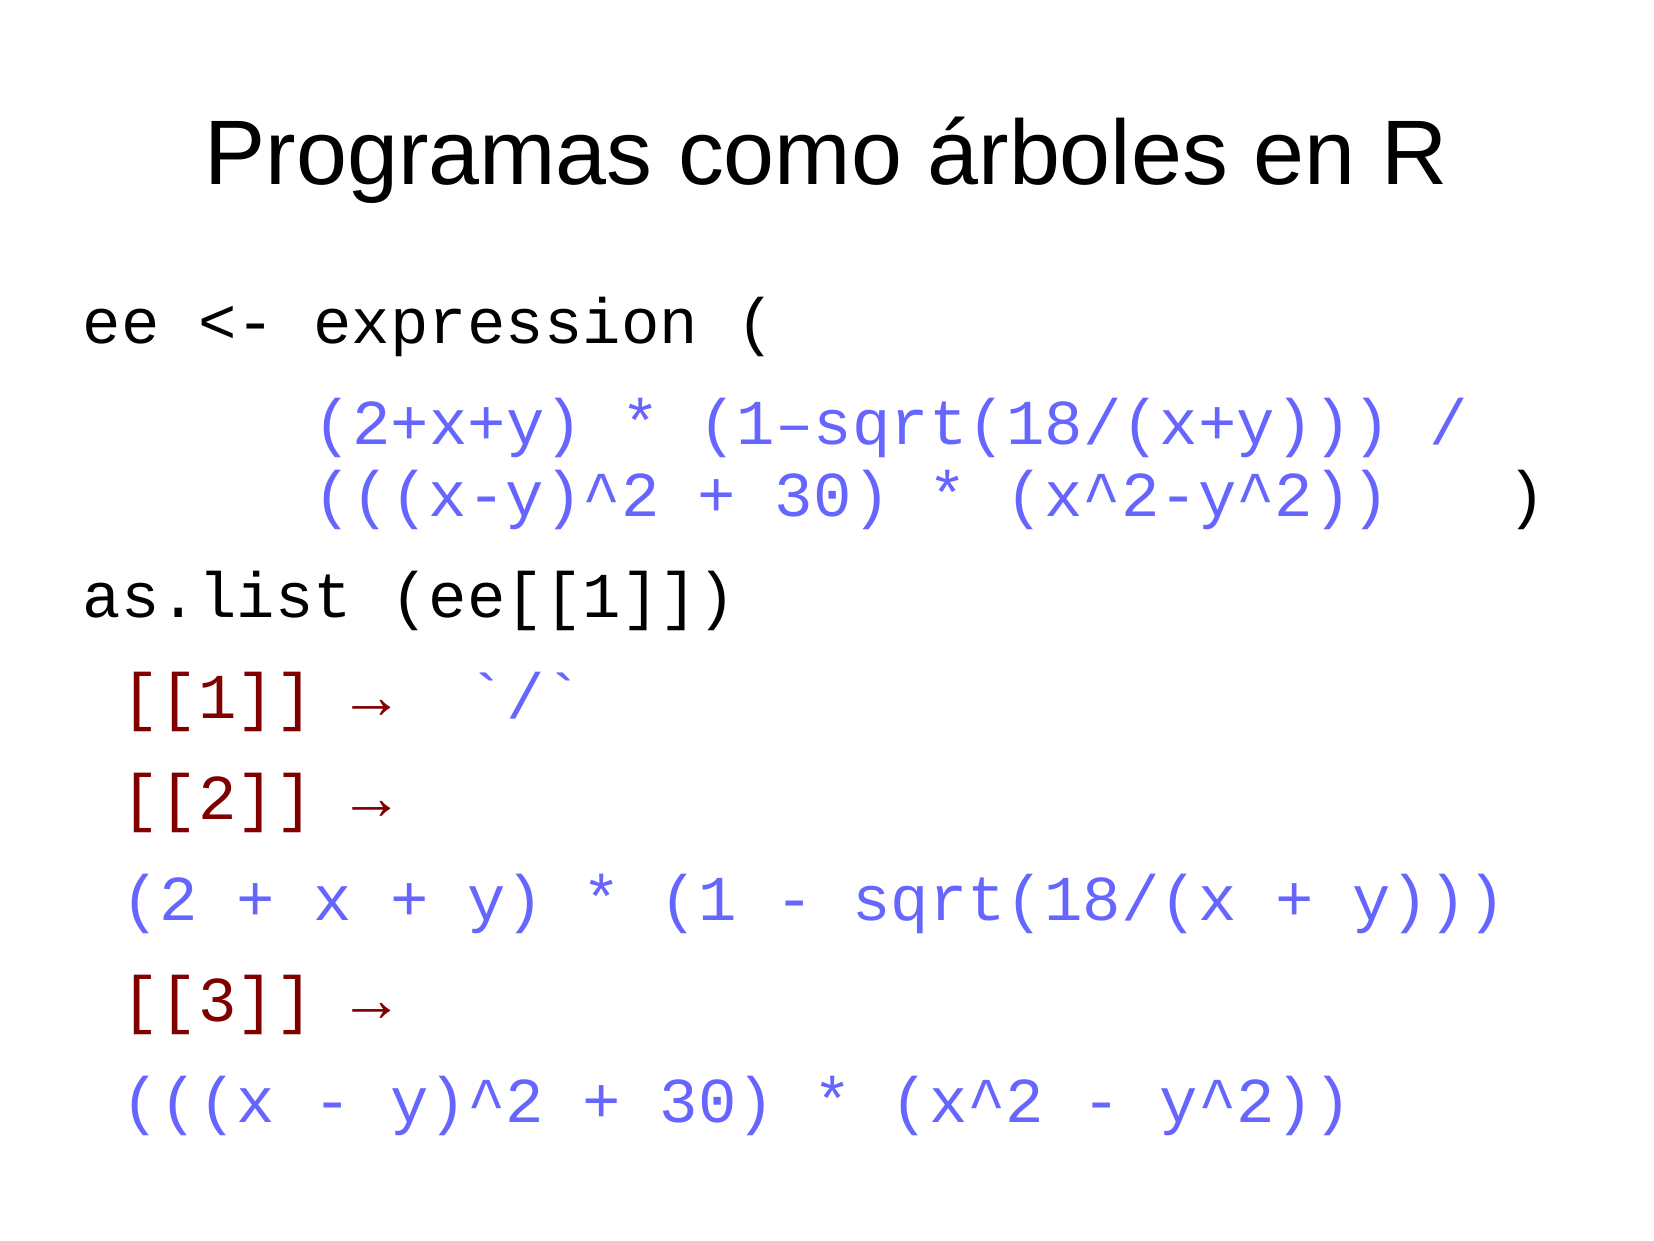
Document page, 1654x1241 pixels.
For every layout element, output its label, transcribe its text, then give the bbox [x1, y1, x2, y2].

list ee <- expression ( (2+x+y) * (1–sqrt(18/(x+y))) / (((x-y)^2 + 30) * (x^2-y^2)) ) as.list (ee[[1]]) [[1]] → `/` [[2]] → (2 + x + y) * (1 - sqrt(18/(x + y))) [[3]] → (((x - y)^2 + 30) * (x^2 - y^2)) [82, 290, 1571, 1193]
title Programas como árboles en R [82, 49, 1571, 257]
